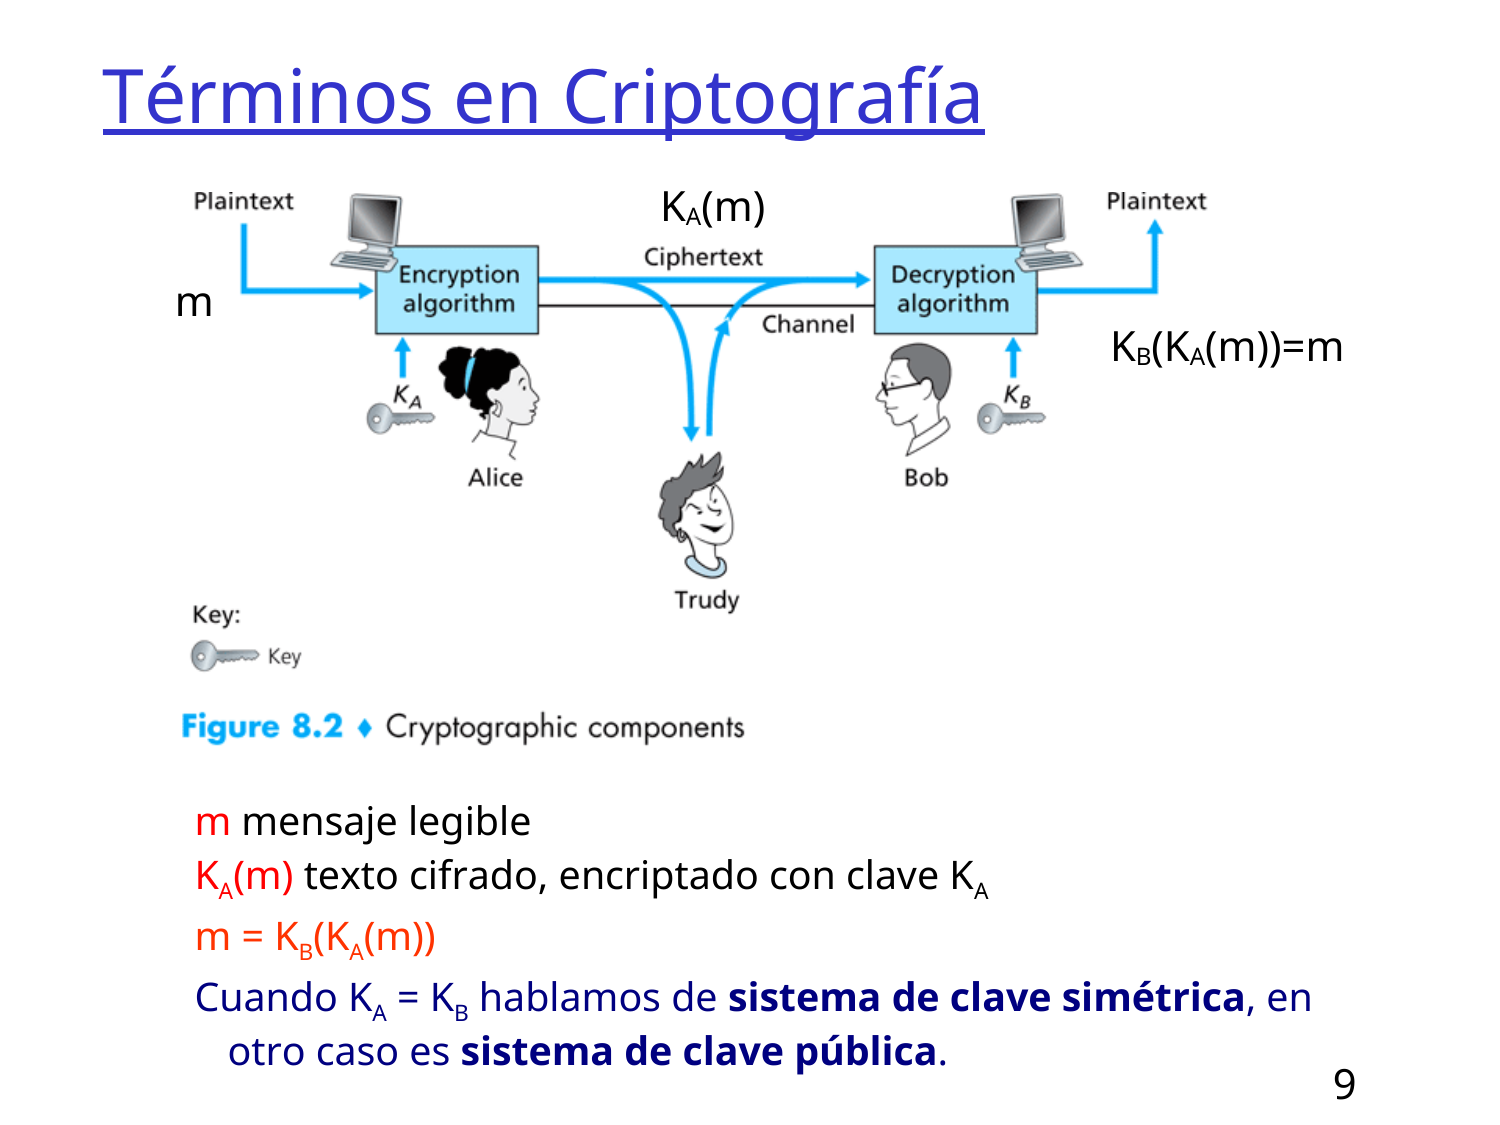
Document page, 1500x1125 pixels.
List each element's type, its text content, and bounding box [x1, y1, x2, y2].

picture [181, 192, 1209, 750]
text_box KA(m) [645, 172, 793, 252]
text_box m [160, 267, 231, 333]
list m mensaje legible KA(m) texto cifrado, encriptado con clave KA m = KB(KA(m)) Cuando KA = KB hablamos de sistema de clave simétrica, en otro caso es sistema de clave pública. [179, 788, 1355, 1083]
text_box KB(KA(m))=m [1095, 312, 1395, 392]
title Términos en Criptografía [87, 0, 1363, 209]
